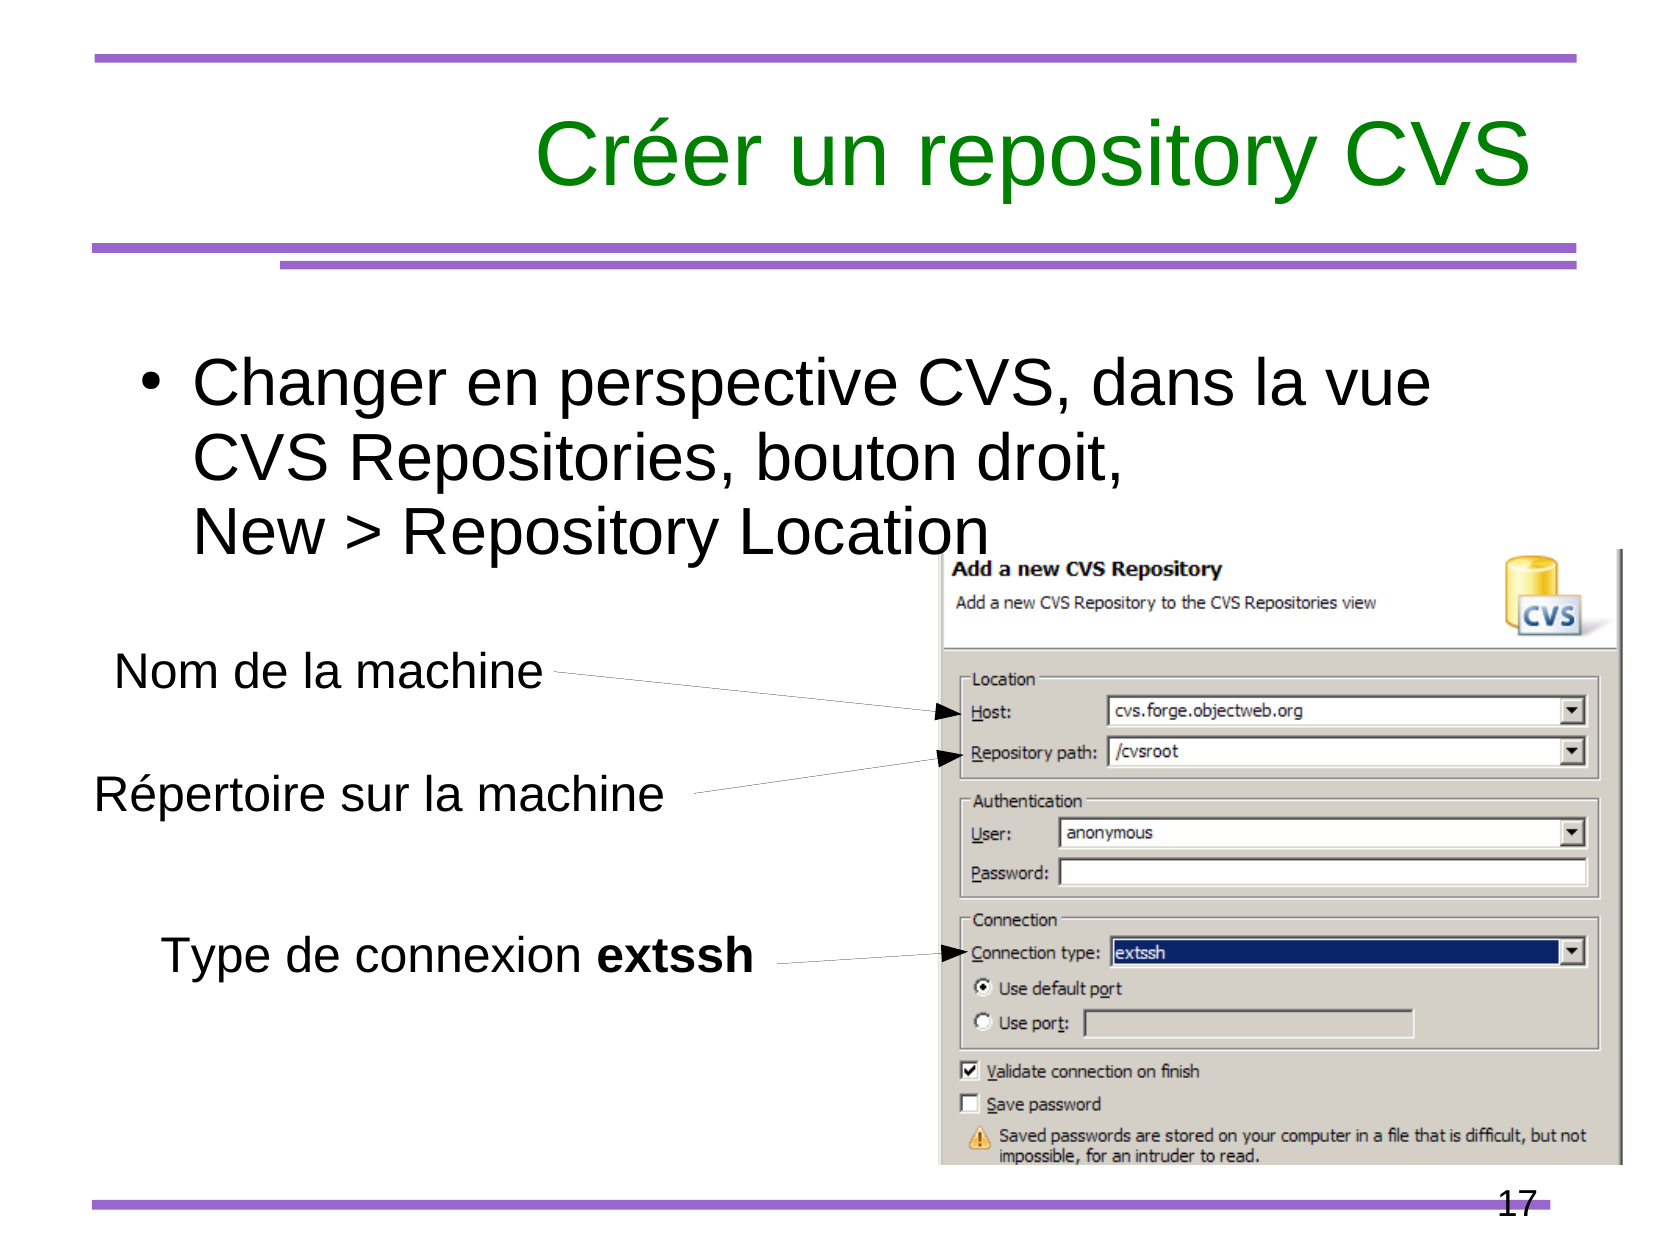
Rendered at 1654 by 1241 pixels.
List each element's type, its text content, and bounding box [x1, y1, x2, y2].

title Créer un repository CVS [121, 49, 1534, 257]
text_box Nom de la machine [113, 642, 561, 699]
picture [1534, 549, 1623, 1165]
text_box Type de connexion extssh [160, 926, 808, 983]
list Changer en perspective CVS, dans la vue CVS Repositories, bouton droit, New > Repository Location [121, 344, 1534, 1165]
text_box Répertoire sur la machine [93, 766, 711, 823]
